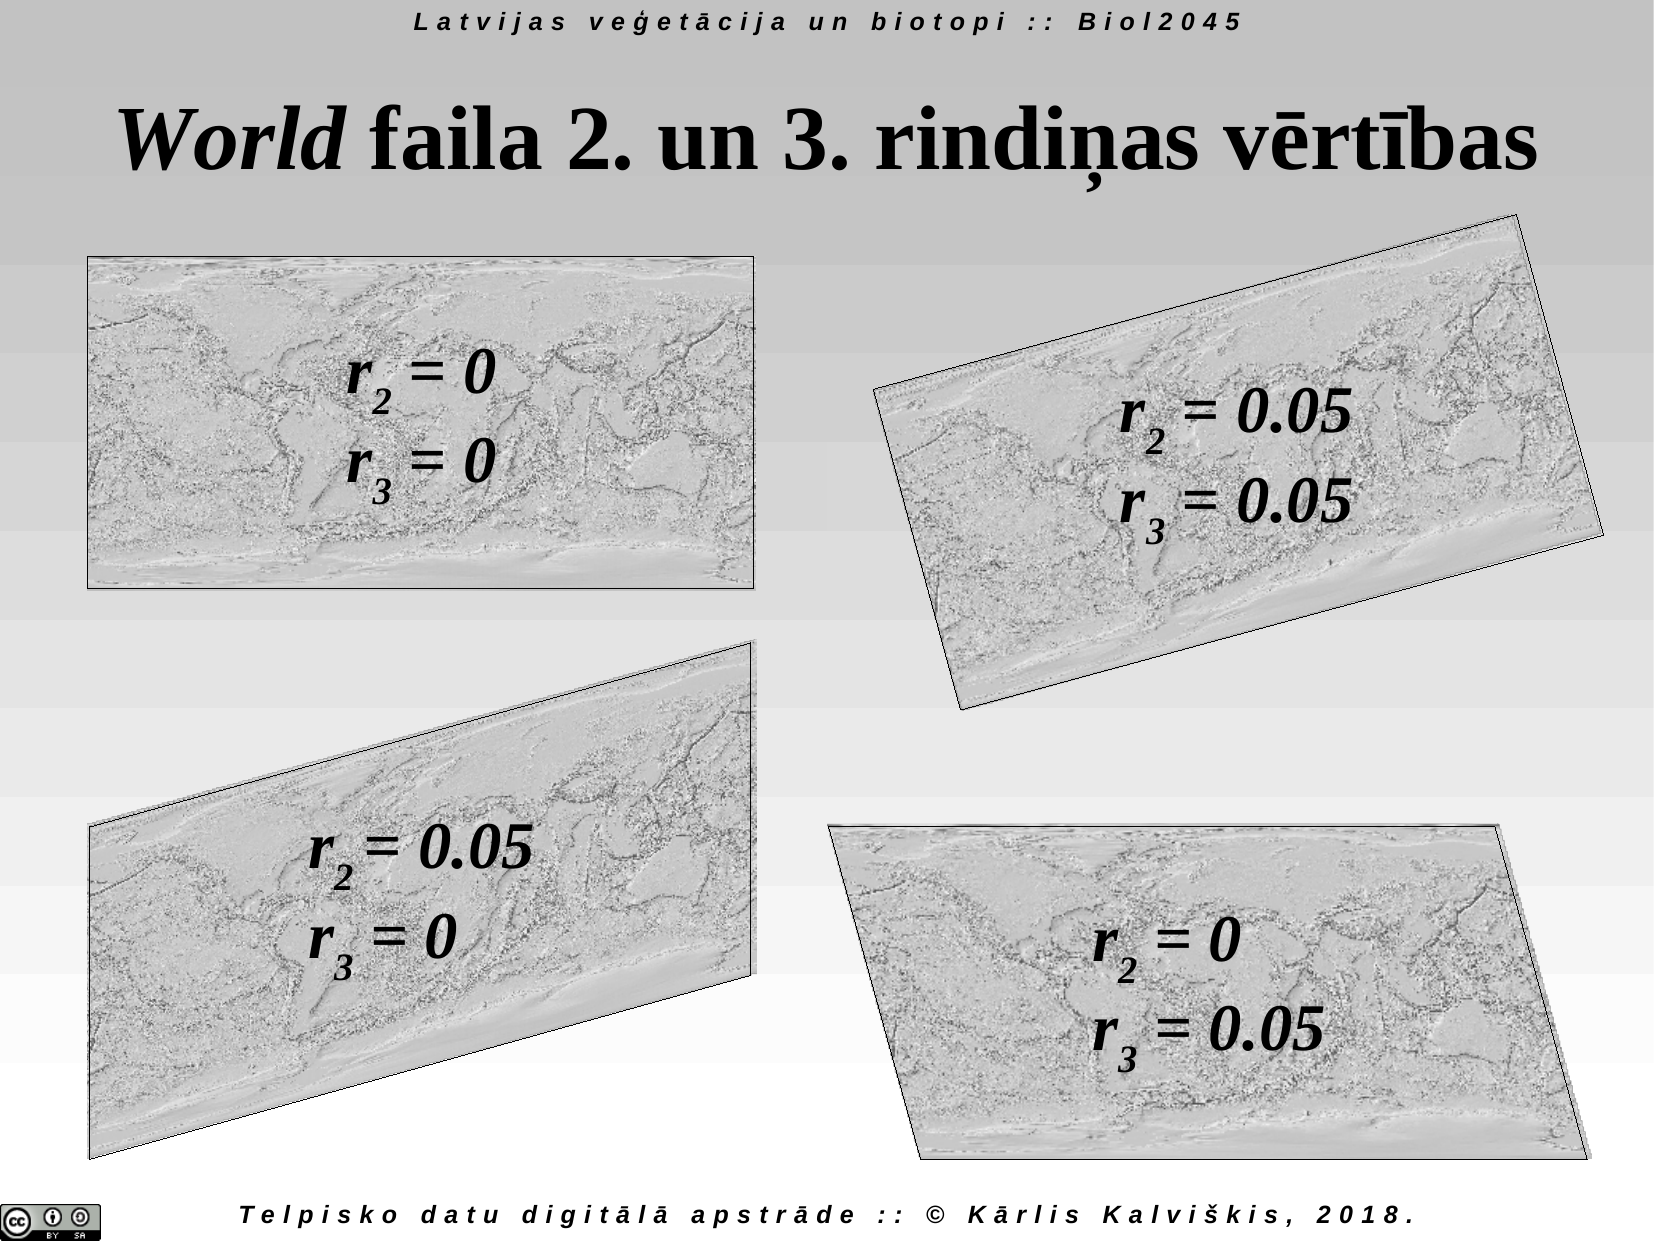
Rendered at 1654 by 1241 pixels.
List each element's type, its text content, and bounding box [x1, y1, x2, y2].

picture [0, 0, 1654, 1241]
title World faila 2. un 3. rindiņas vērtības [29, 43, 1625, 234]
